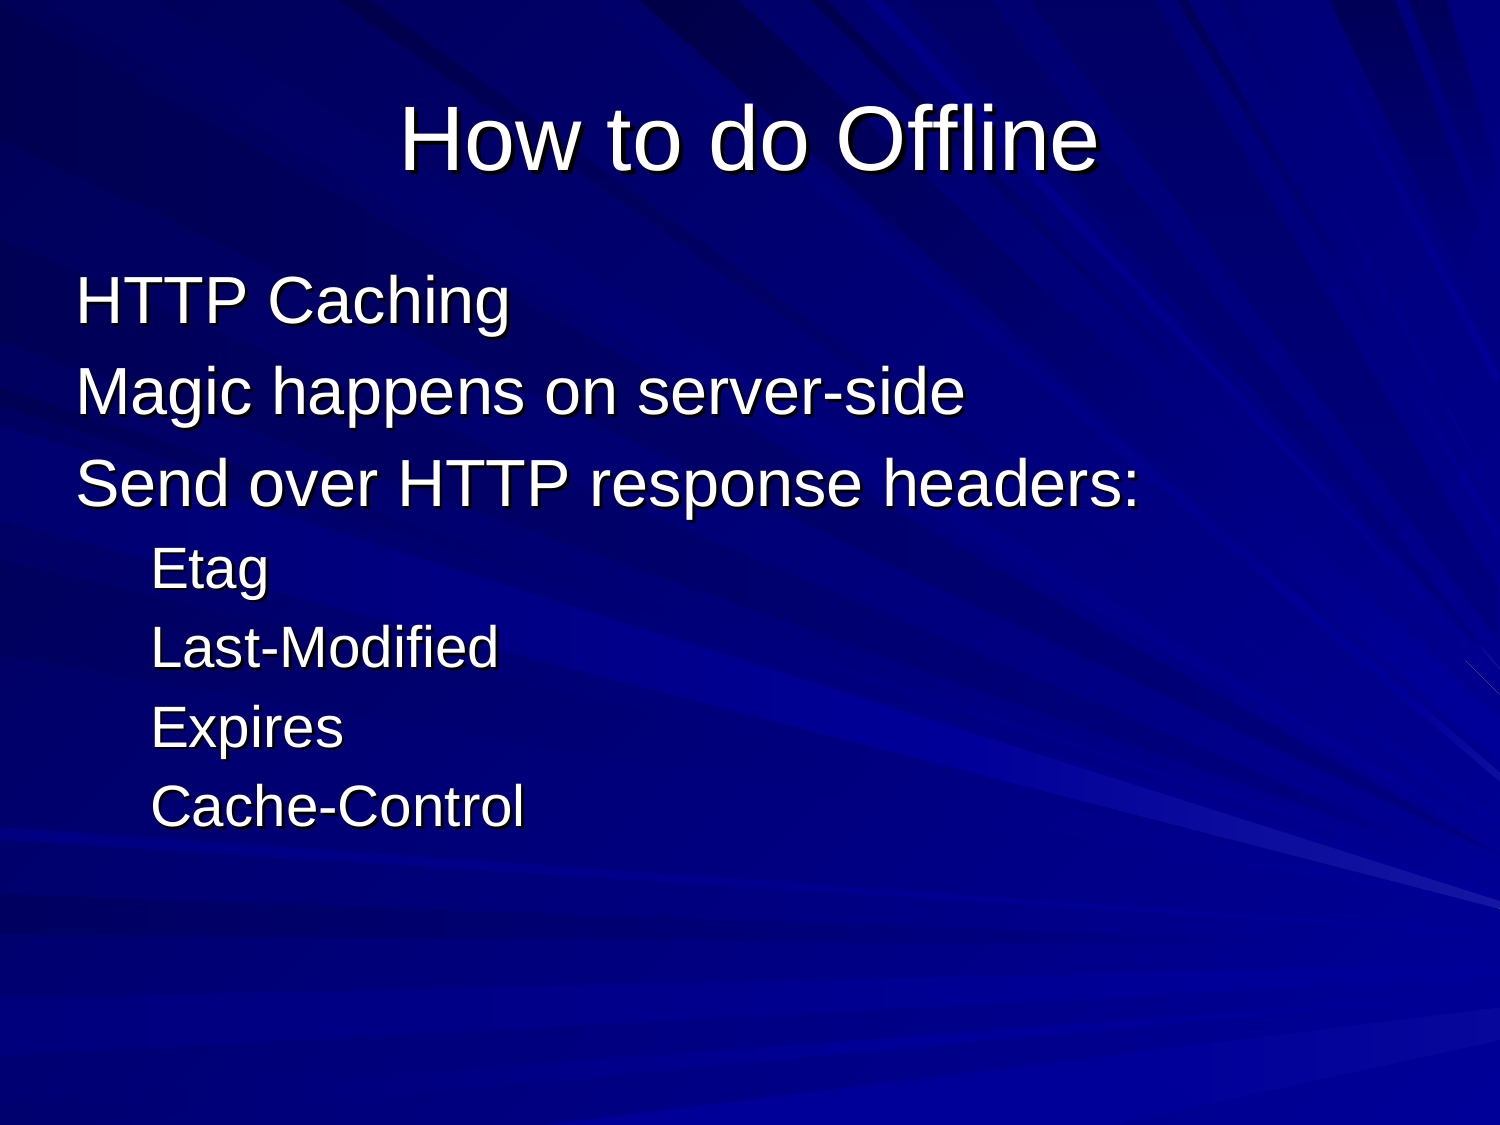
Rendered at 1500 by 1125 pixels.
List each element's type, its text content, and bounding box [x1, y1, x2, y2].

list HTTP Caching Magic happens on server-side Send over HTTP response headers: Etag Last-Modified Expires Cache-Control [75, 263, 1425, 993]
title How to do Offline [75, 51, 1425, 226]
